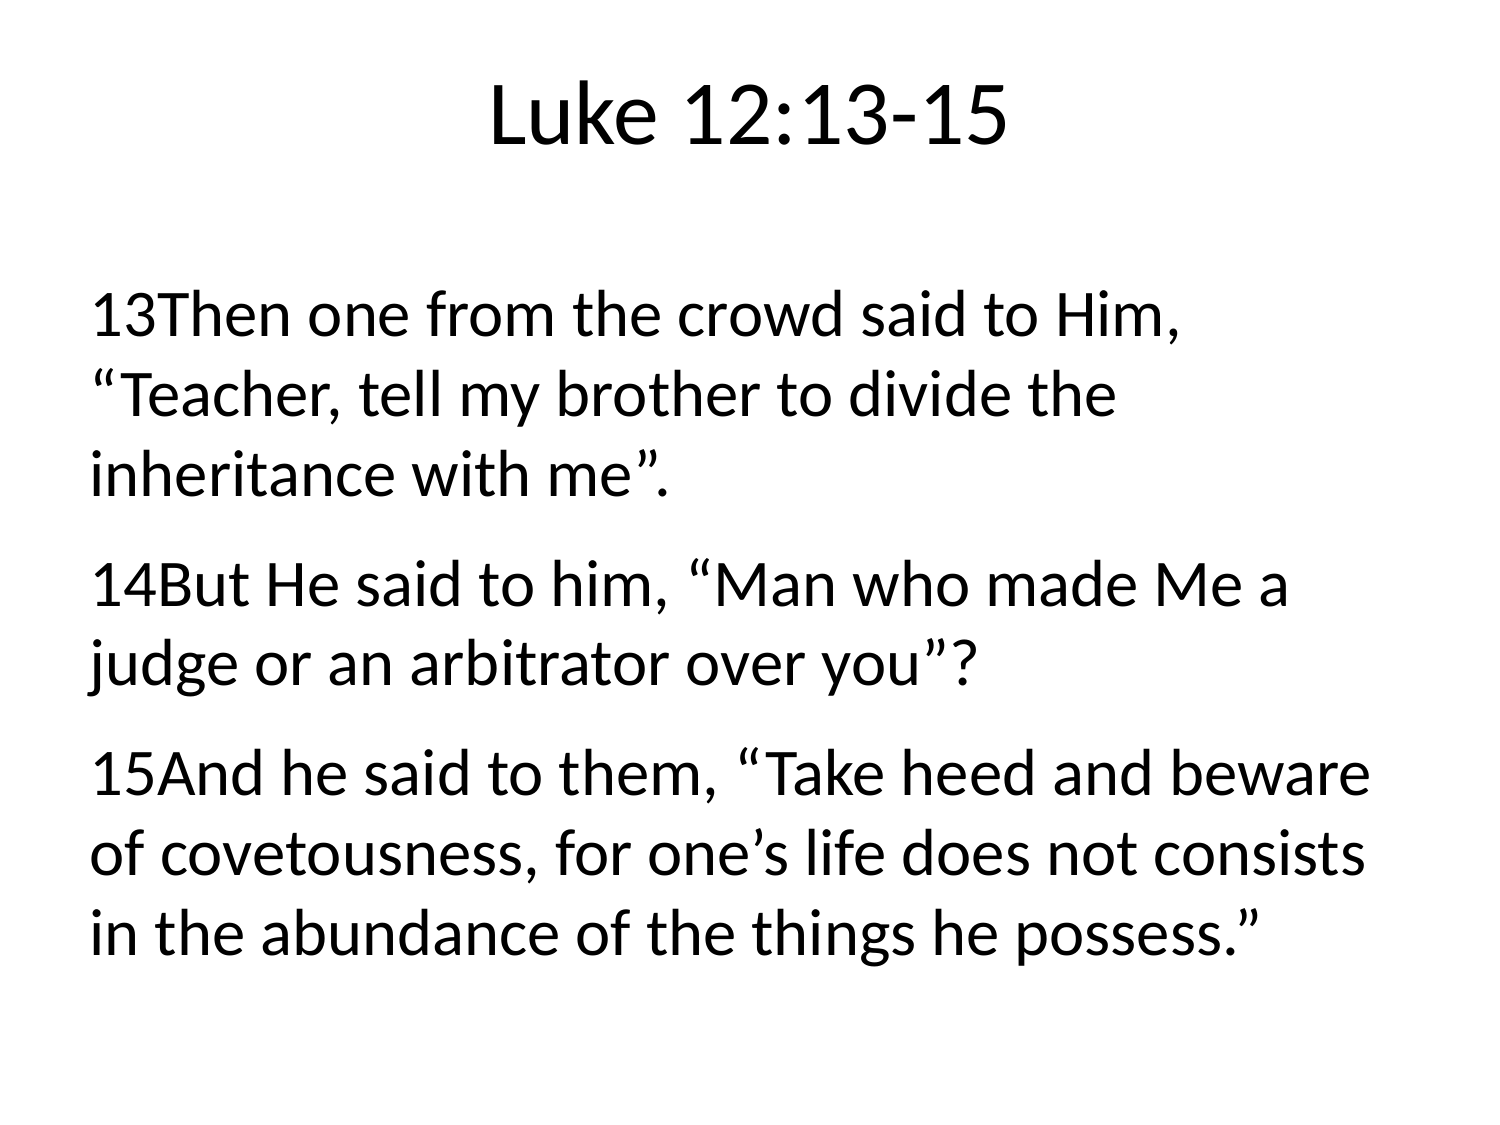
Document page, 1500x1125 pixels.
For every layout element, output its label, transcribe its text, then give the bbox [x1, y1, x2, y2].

title Luke 12:13-15 [75, 45, 1425, 233]
list 13Then one from the crowd said to Him, “Teacher, tell my brother to divide the inheritance with me”. 14But He said to him, “Man who made Me a judge or an arbitrator over you”? 15And he said to them, “Take heed and beware of covetousness, for one’s life does not consists in the abundance of the things he possess.” [75, 262, 1425, 1005]
